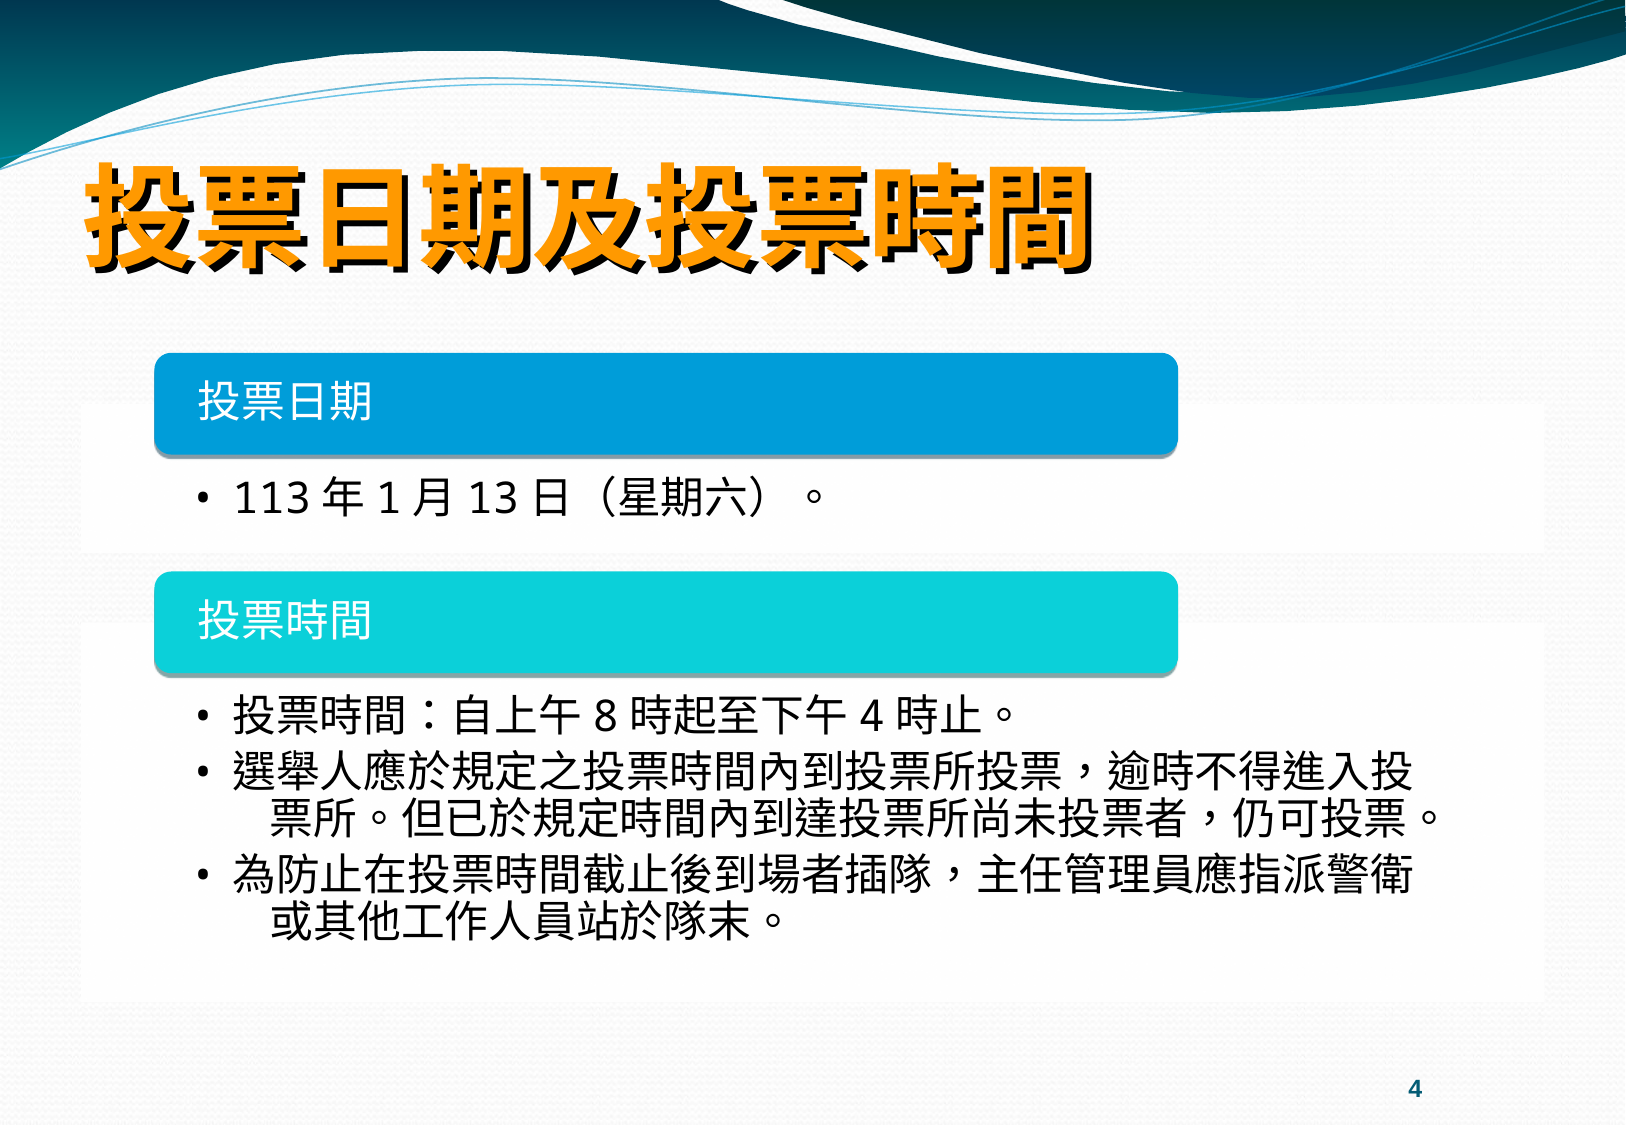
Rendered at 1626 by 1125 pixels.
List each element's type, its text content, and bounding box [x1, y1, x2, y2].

text_box 投票時間 [154, 571, 1179, 674]
text_box 投票日期 [154, 352, 1179, 455]
text_box 4 [1408, 1042, 1544, 1103]
title 投票日期及投票時間 [81, 115, 1544, 304]
text_box 投票時間：自上午8時起至下午4時止。 選舉人應於規定之投票時間內到投票所投票，逾時不得進入投票所。但已於規定時間內到達投票所尚未投票者，仍可投票。 為防止在投票時間截止後到場者插隊，主任管理員應指派警衛或其他工作人員站於隊末。 [81, 622, 1544, 1003]
text_box 113年1月13日（星期六）。 [81, 403, 1544, 553]
